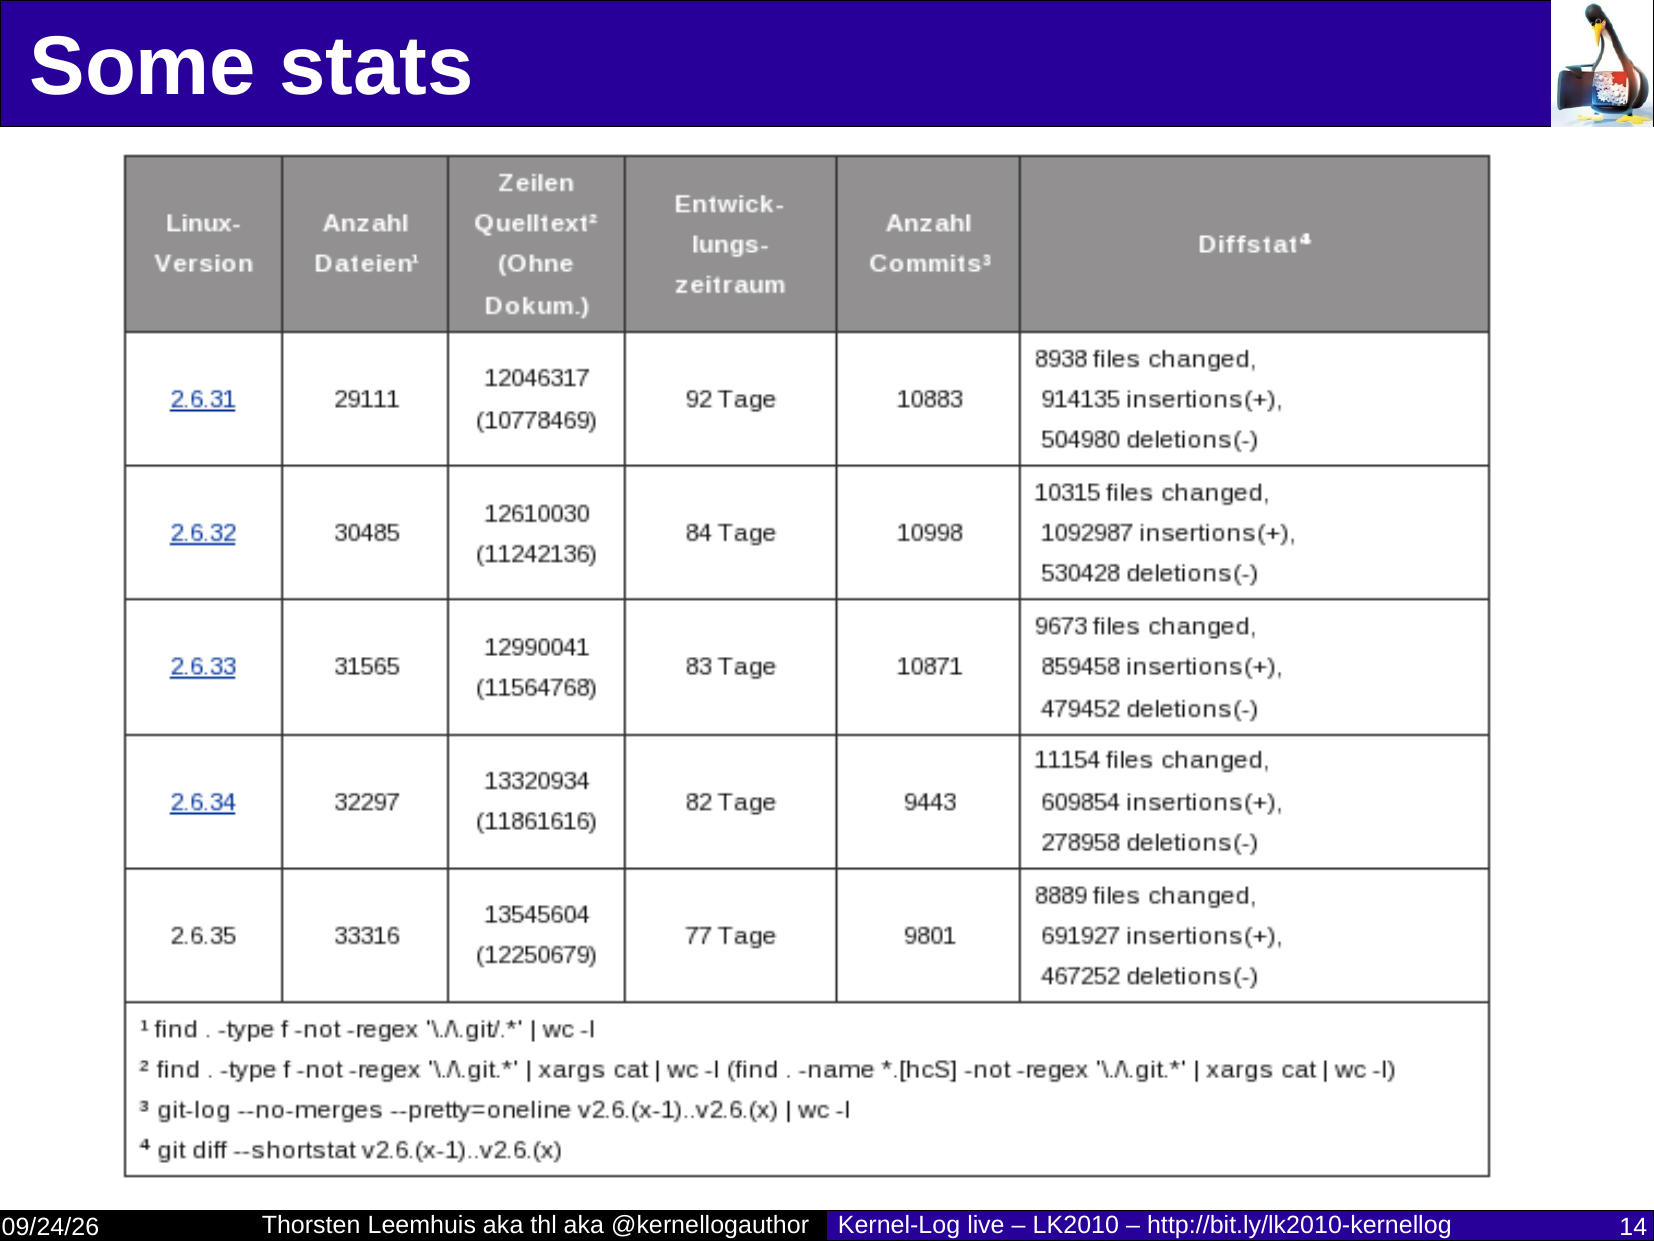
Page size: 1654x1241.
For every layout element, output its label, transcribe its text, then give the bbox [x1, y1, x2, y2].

picture [1551, 0, 1653, 127]
picture [118, 147, 1506, 1182]
title Some stats [29, 19, 1535, 113]
